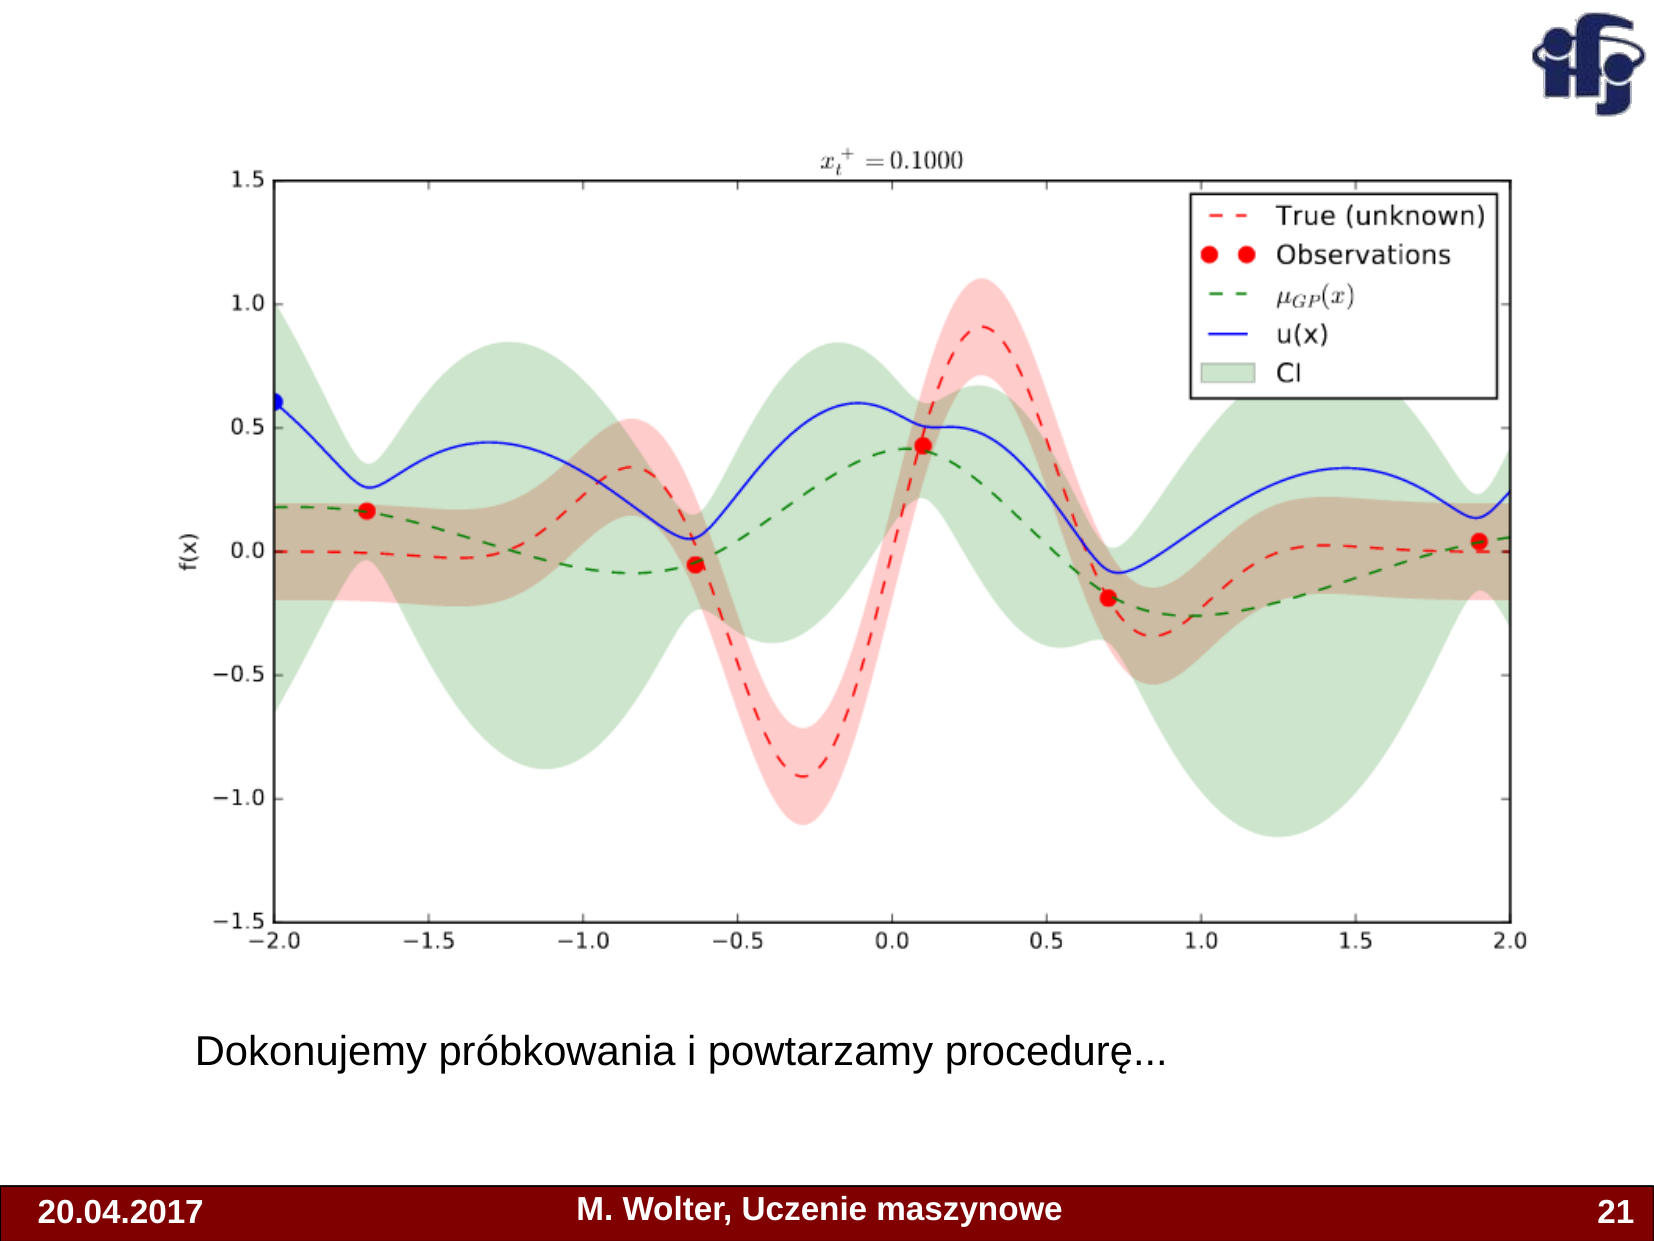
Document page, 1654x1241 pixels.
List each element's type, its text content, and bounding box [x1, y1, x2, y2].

text_box Dokonujemy próbkowania i powtarzamy procedurę... [180, 1020, 1396, 1082]
picture [165, 147, 1534, 961]
picture [1525, 0, 1654, 129]
